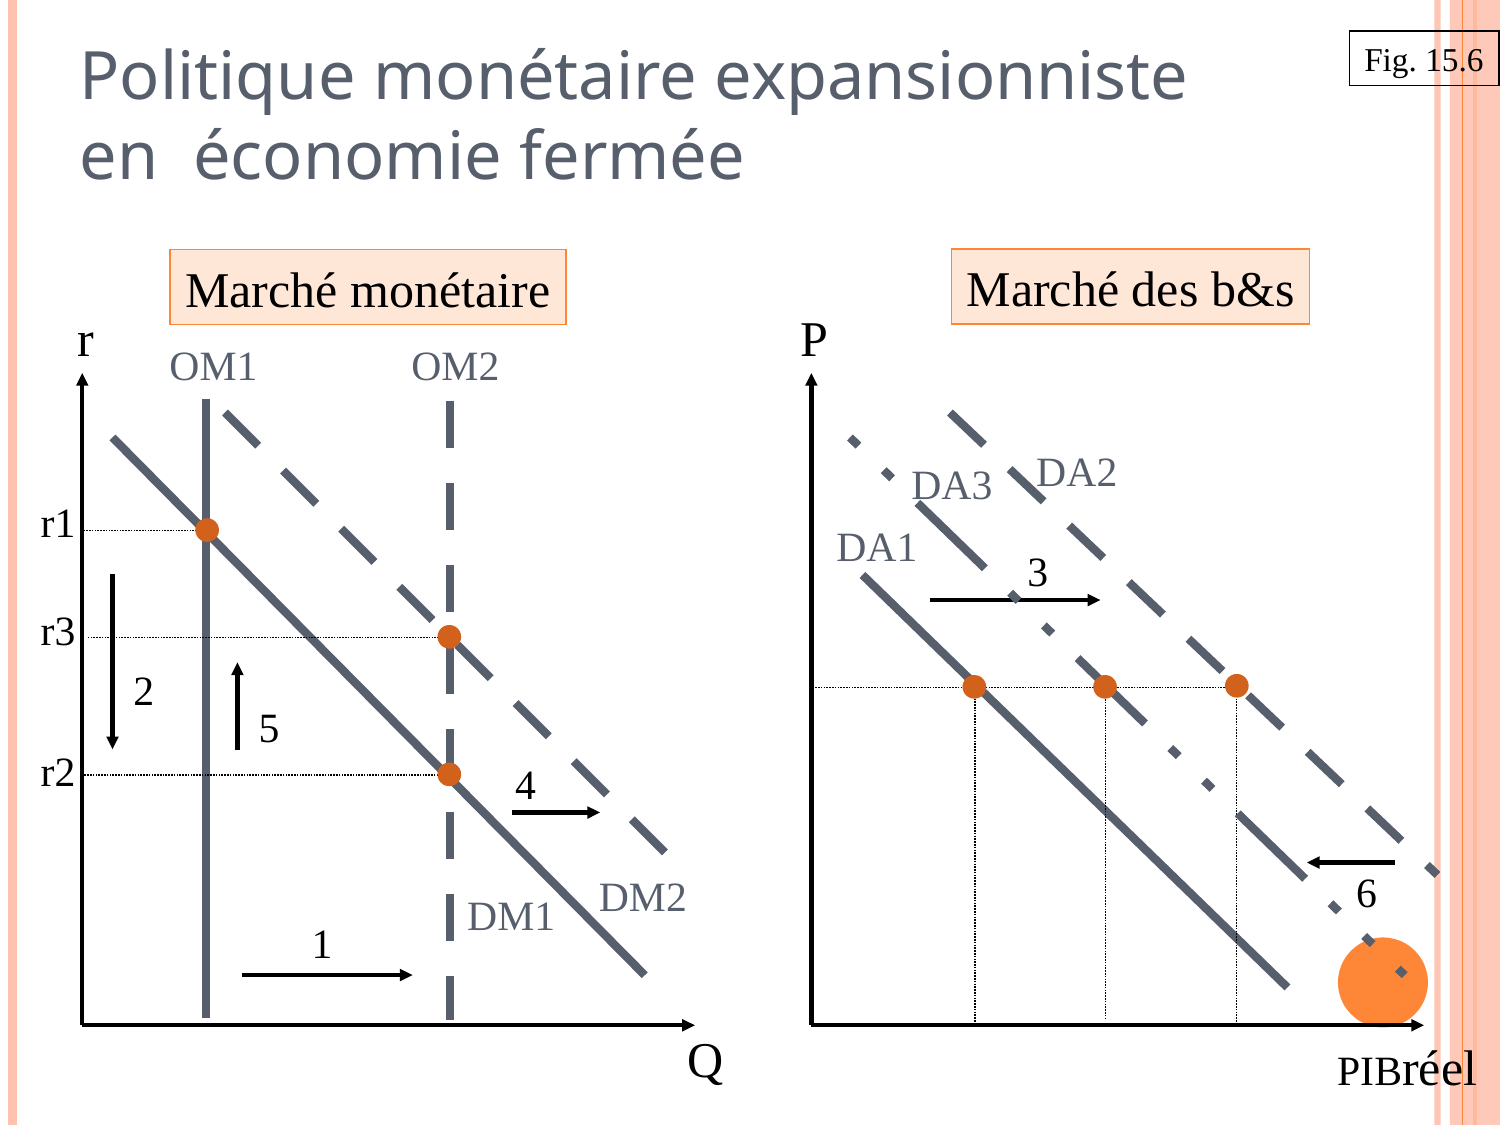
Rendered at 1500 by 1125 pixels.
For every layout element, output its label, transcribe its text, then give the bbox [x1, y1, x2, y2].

text_box 1 [296, 909, 348, 975]
text_box Q [672, 1020, 739, 1095]
text_box DA3 [896, 450, 1008, 515]
text_box DM2 [583, 862, 702, 928]
text_box OM1 [154, 331, 273, 397]
text_box OM2 [396, 331, 515, 397]
text_box r1 [25, 488, 91, 554]
text_box 2 [118, 656, 170, 722]
text_box [962, 675, 987, 699]
text_box [1093, 675, 1117, 699]
text_box PIBréel [1322, 1027, 1493, 1103]
text_box [437, 624, 462, 649]
text_box DA1 [821, 512, 933, 578]
text_box Fig. 15.6 [1349, 30, 1499, 86]
text_box Marché monétaire [170, 249, 566, 325]
text_box Marché des b&s [951, 249, 1310, 324]
text_box 6 [1341, 858, 1392, 924]
text_box [437, 762, 462, 787]
text_box [195, 518, 219, 542]
text_box DM1 [452, 881, 571, 947]
text_box P [785, 299, 844, 374]
text_box r2 [25, 737, 91, 803]
text_box Politique monétaire expansionniste en économie fermée [64, 25, 1412, 201]
text_box DA2 [1021, 437, 1133, 503]
text_box 5 [243, 693, 295, 759]
text_box r [62, 299, 110, 374]
text_box [1224, 673, 1249, 698]
text_box 3 [1012, 537, 1064, 603]
text_box r3 [25, 596, 91, 661]
text_box 4 [500, 750, 551, 815]
